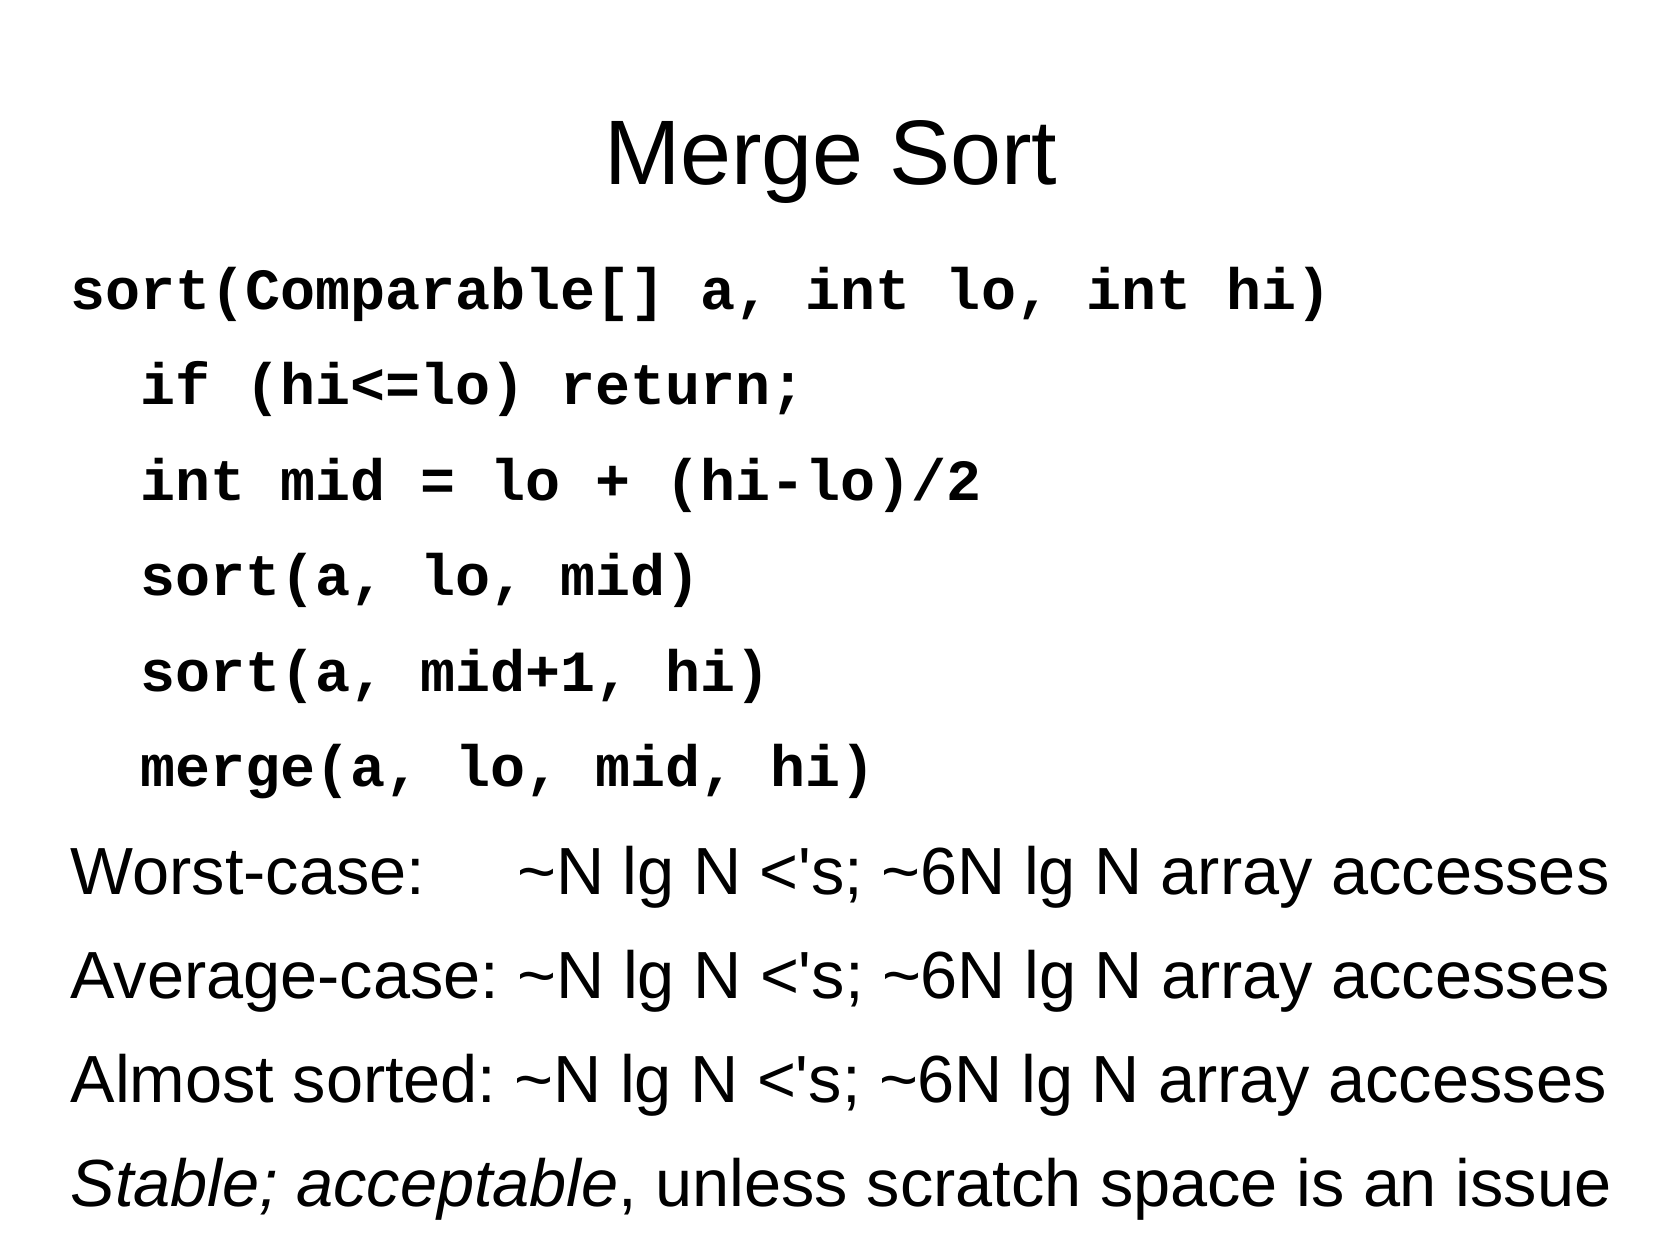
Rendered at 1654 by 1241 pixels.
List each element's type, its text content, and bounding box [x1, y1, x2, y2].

list sort(Comparable[] a, int lo, int hi) if (hi<=lo) return; int mid = lo + (hi-lo)/2 sort(a, lo, mid) sort(a, mid+1, hi) merge(a, lo, mid, hi) Worst-case: ~N lg N <'s; ~6N lg N array accesses Average-case: ~N lg N <'s; ~6N lg N array accesses Almost sorted: ~N lg N <'s; ~6N lg N array accesses Stable; acceptable, unless scratch space is an issue [70, 260, 1654, 1224]
title Merge Sort [86, 49, 1576, 257]
